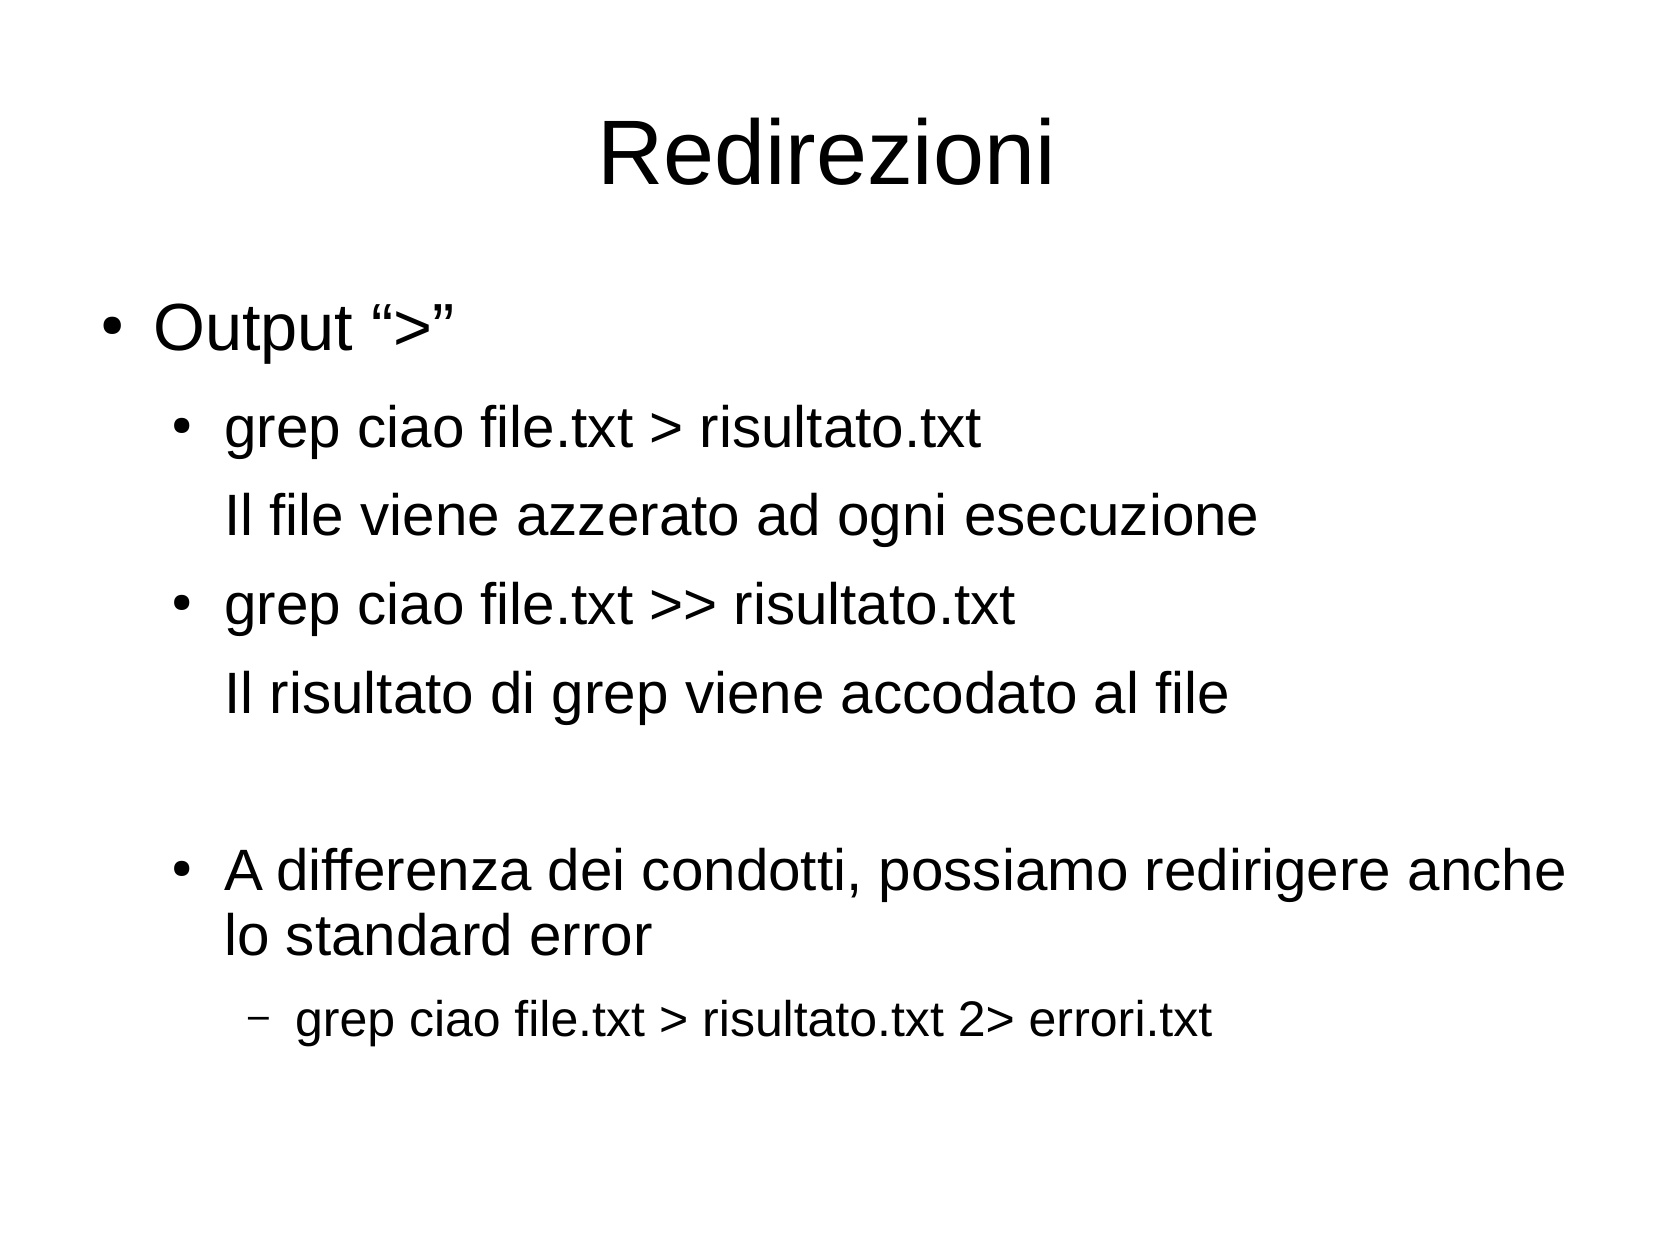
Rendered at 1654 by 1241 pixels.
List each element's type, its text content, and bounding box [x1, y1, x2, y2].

list Output “>” grep ciao file.txt > risultato.txt Il file viene azzerato ad ogni esecuzione grep ciao file.txt >> risultato.txt Il risultato di grep viene accodato al file A differenza dei condotti, possiamo redirigere anche lo standard error grep ciao file.txt > risultato.txt 2> errori.txt [82, 290, 1571, 1109]
title Redirezioni [82, 49, 1571, 257]
